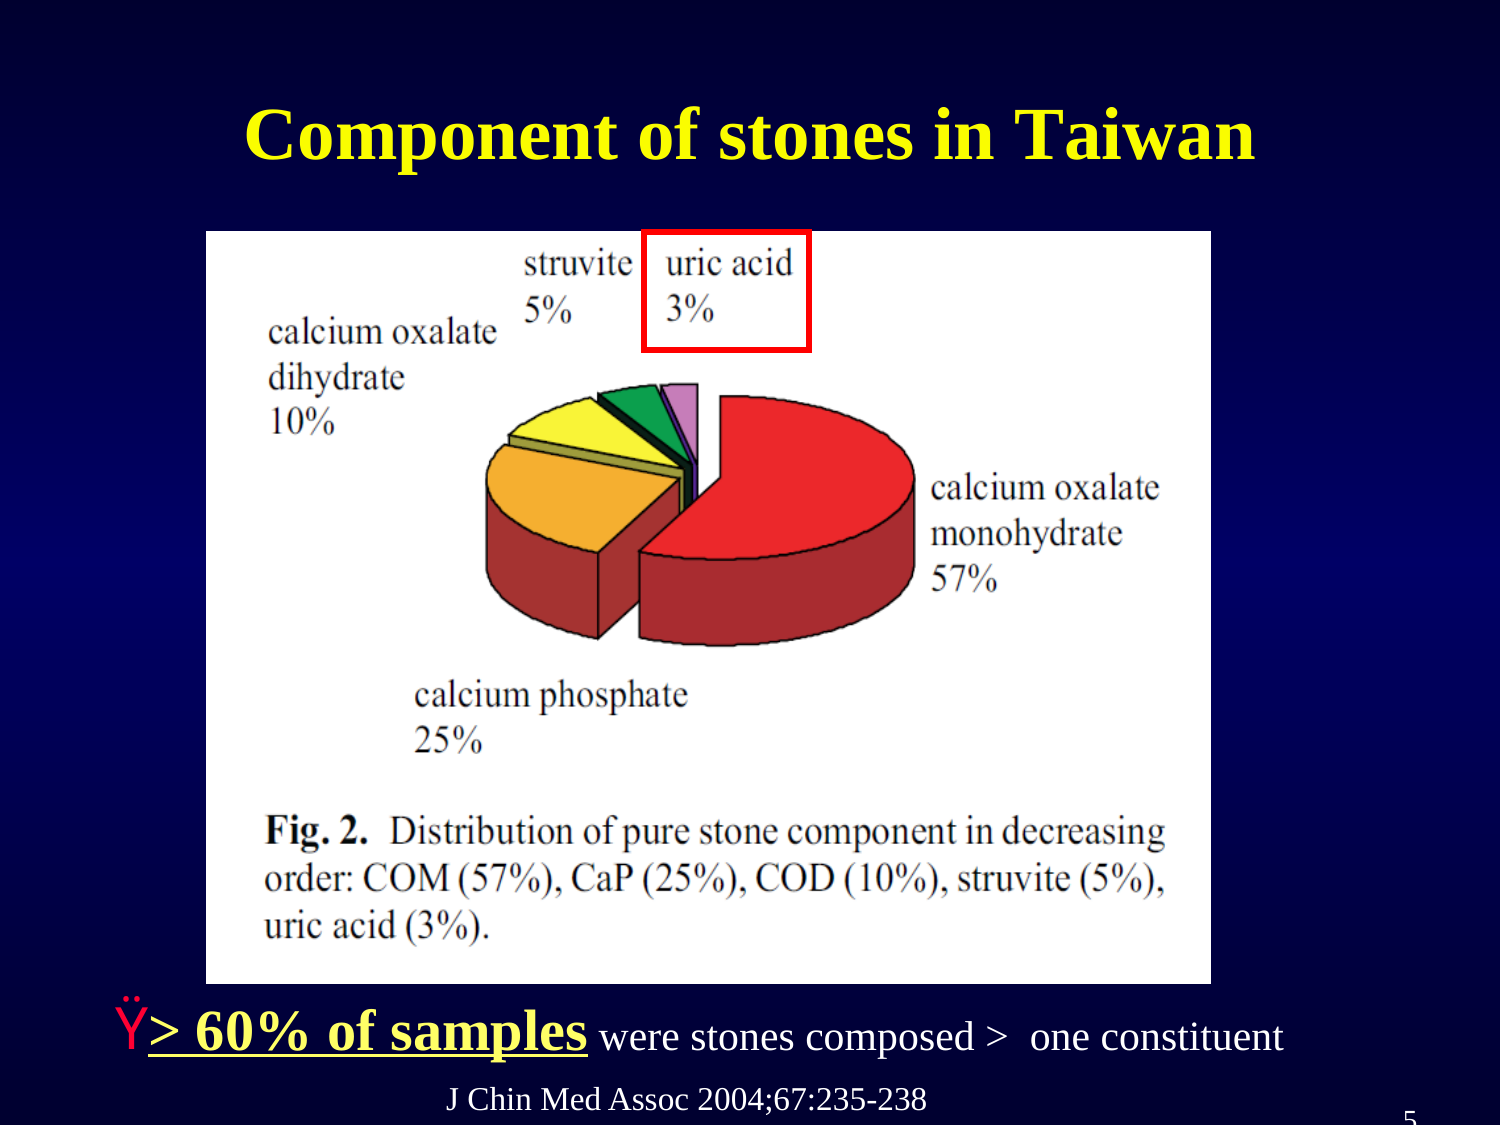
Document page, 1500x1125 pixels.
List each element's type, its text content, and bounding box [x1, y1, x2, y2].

title Component of stones in Taiwan [112, 62, 1388, 197]
text_box > 60% of samples were stones composed > one constituent [100, 984, 1500, 1125]
picture [206, 231, 1211, 984]
picture [647, 235, 806, 347]
